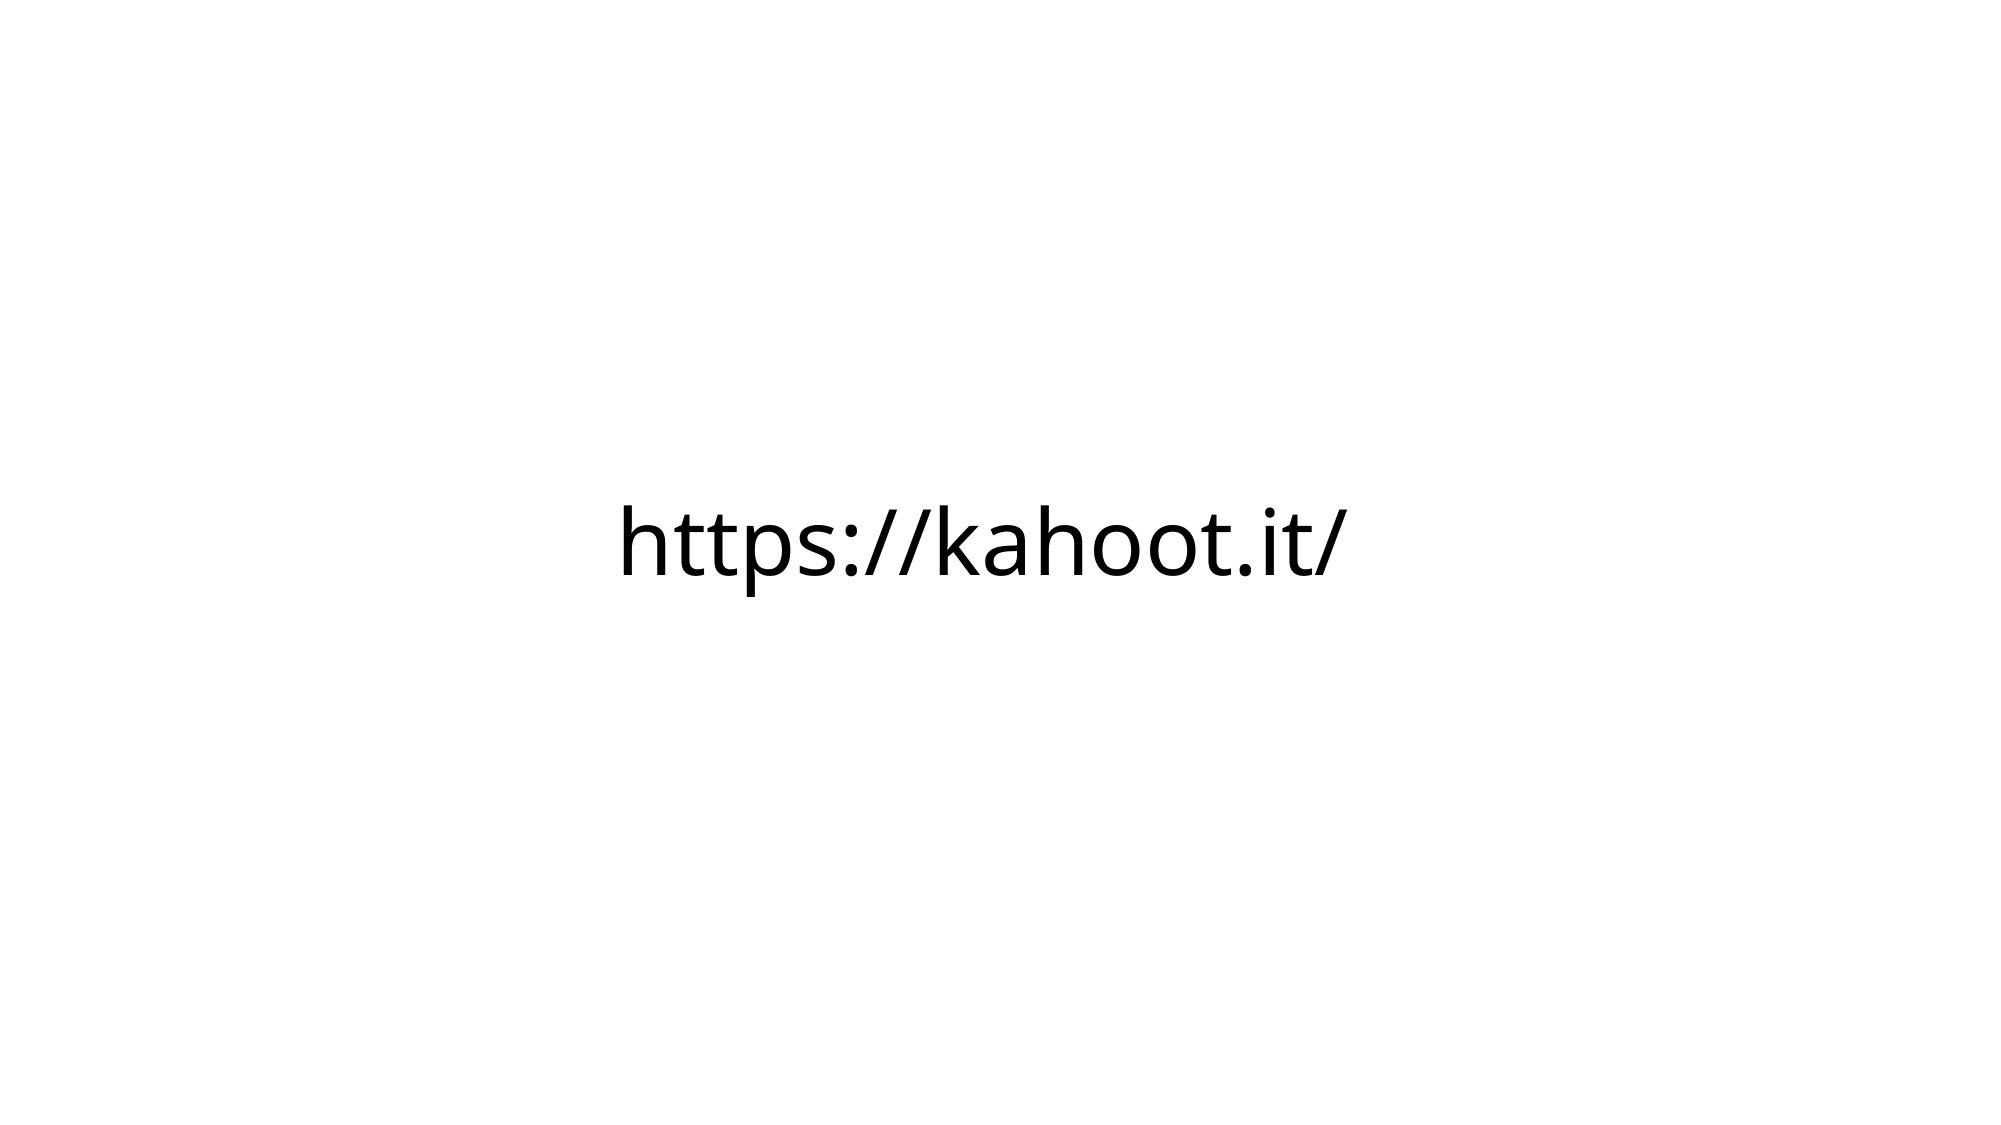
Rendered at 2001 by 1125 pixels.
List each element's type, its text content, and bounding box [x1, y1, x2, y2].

title https://kahoot.it/ [601, 437, 1399, 655]
